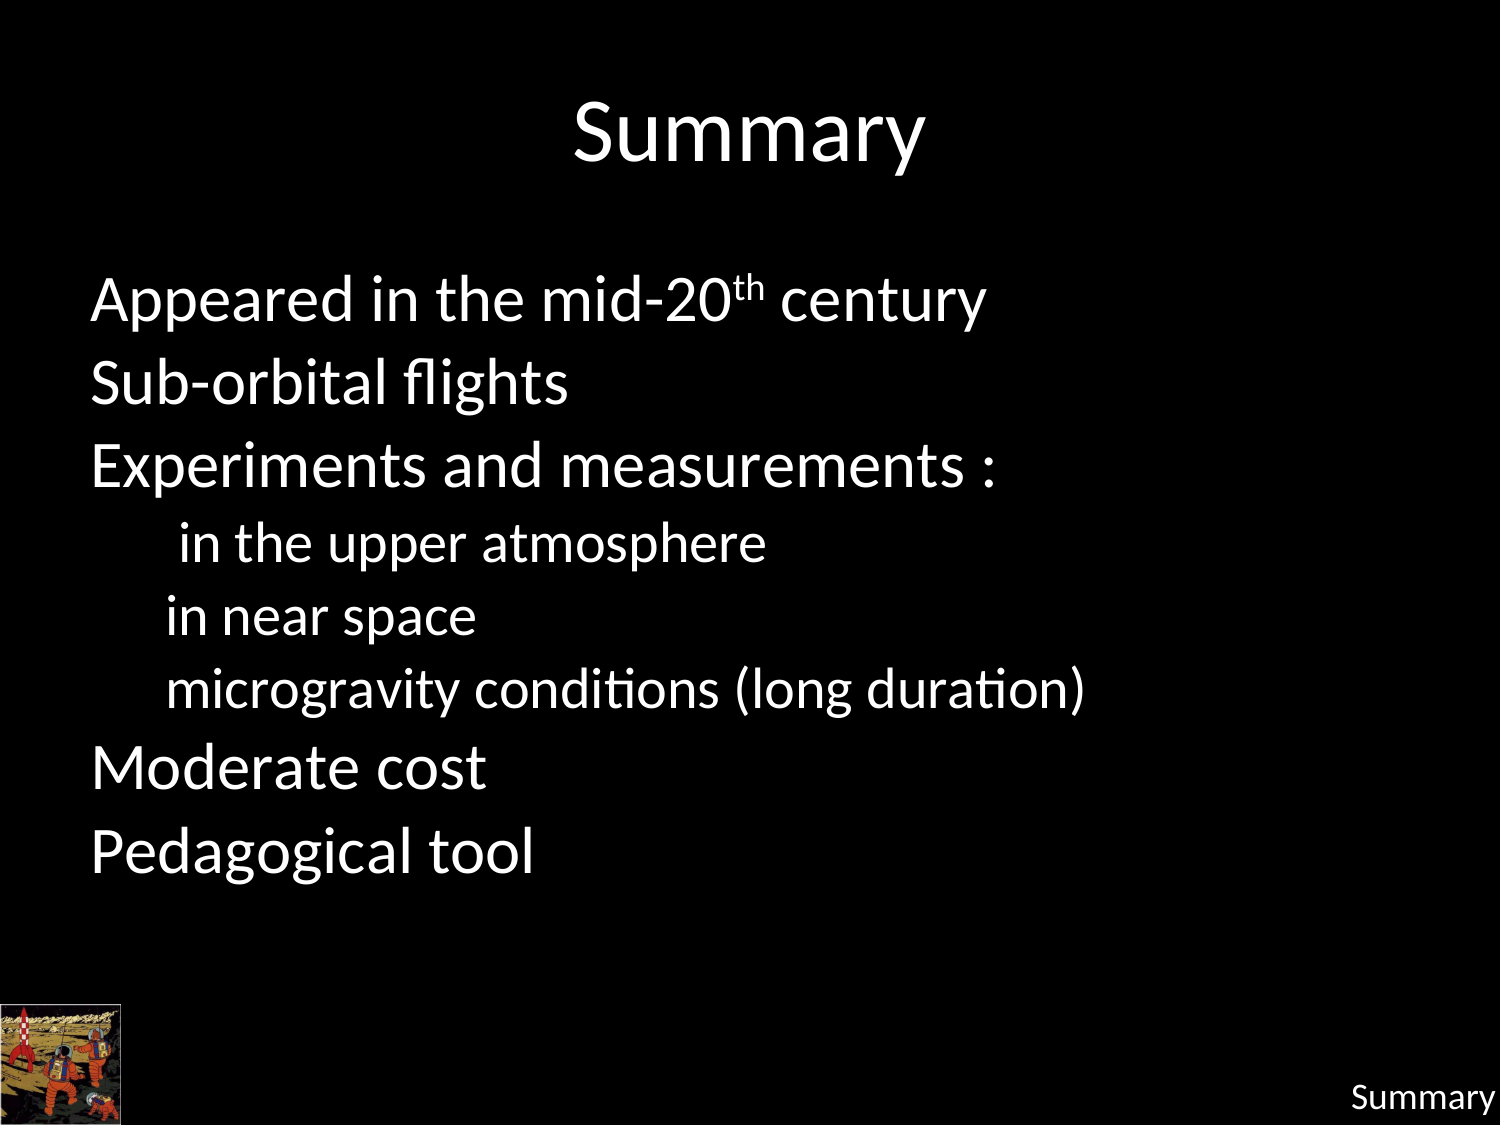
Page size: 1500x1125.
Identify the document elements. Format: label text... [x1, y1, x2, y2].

title Summary [75, 45, 1426, 233]
list Appeared in the mid-20th century Sub-orbital flights Experiments and measurements : in the upper atmosphere in near space microgravity conditions (long duration) Moderate cost Pedagogical tool [75, 262, 1426, 1011]
picture [0, 1004, 121, 1125]
text_box Summary [1336, 1064, 1500, 1125]
